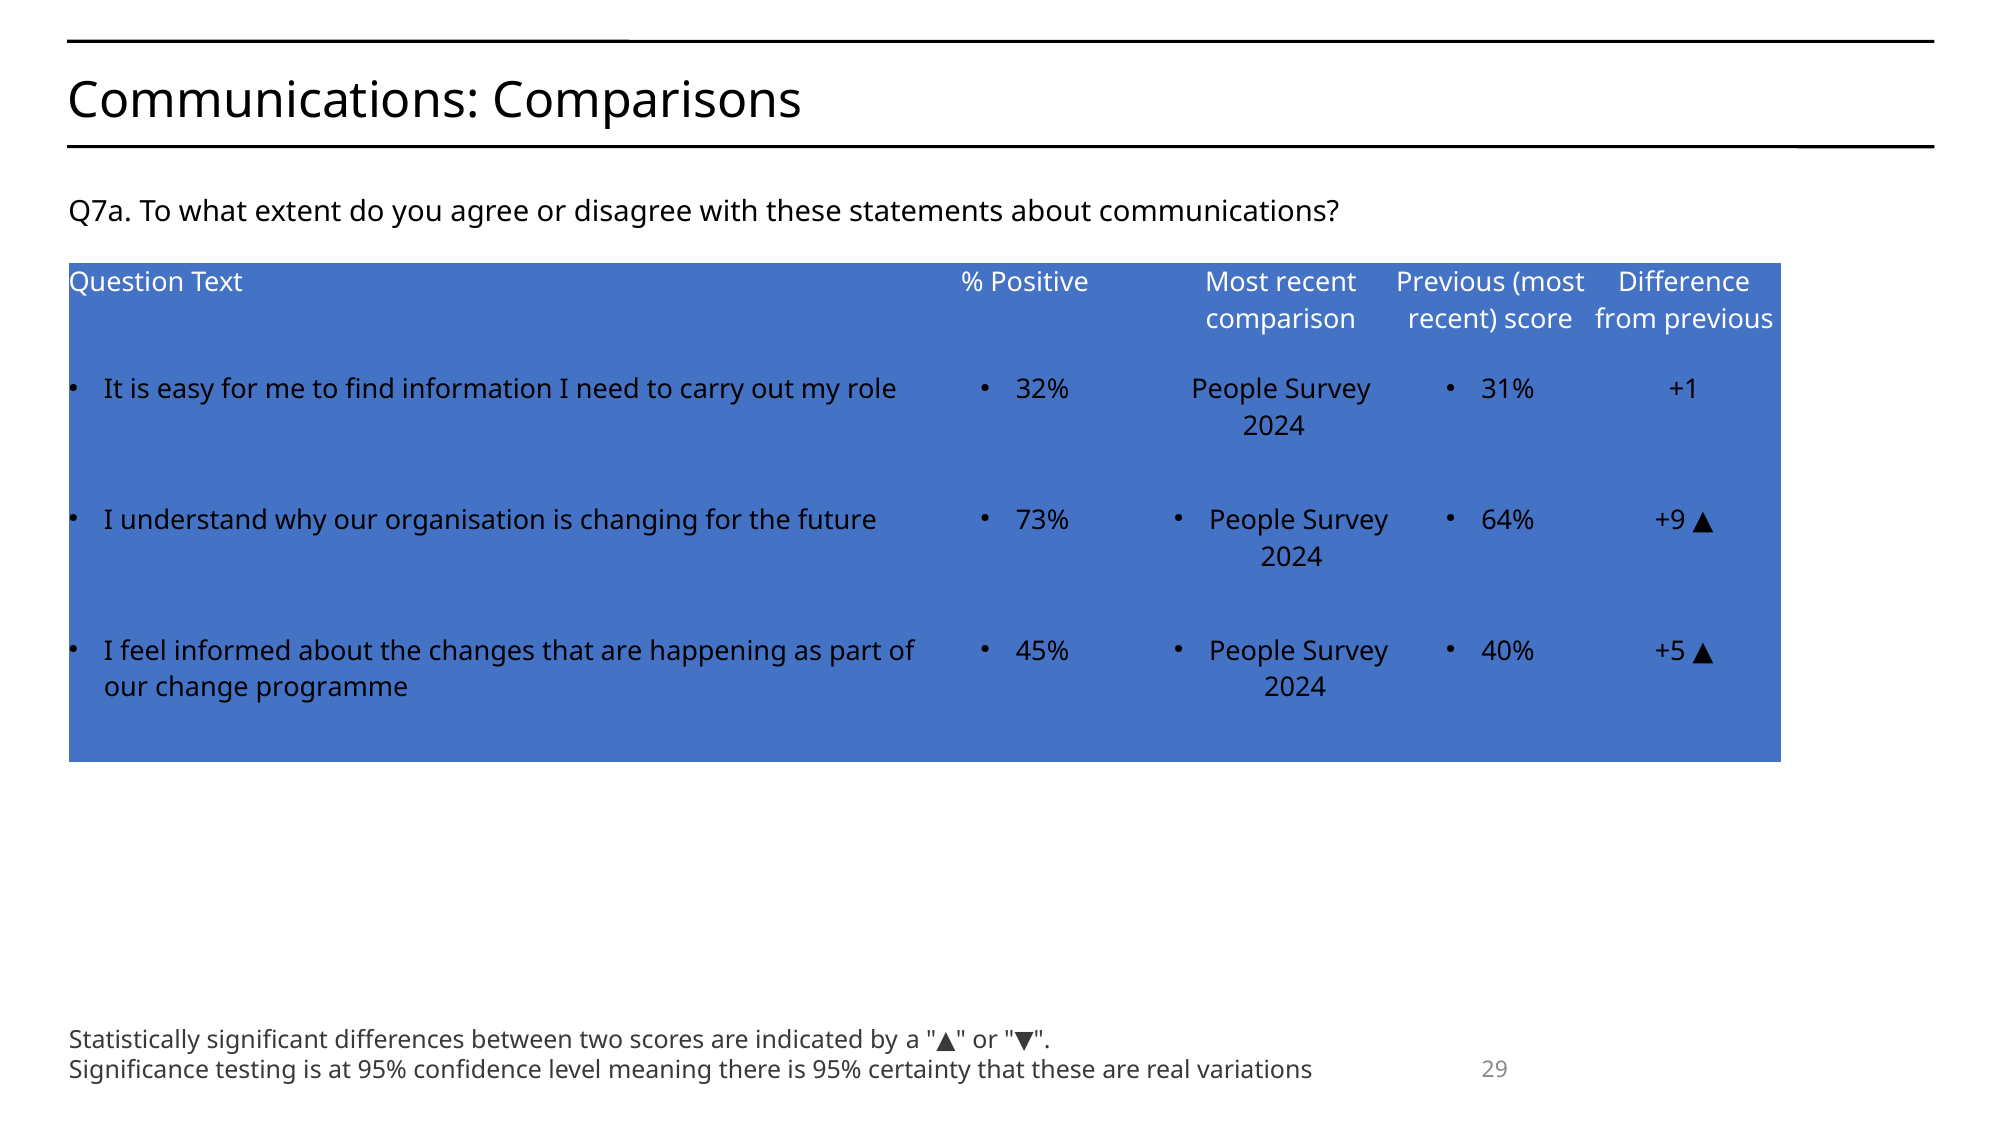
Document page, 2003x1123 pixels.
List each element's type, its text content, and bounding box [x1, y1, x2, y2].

table_cell [1122, 501, 1168, 631]
table_header Question Text [69, 263, 928, 370]
text_box Communications: Comparisons [67, 48, 1936, 136]
table_header Difference from previous [1587, 263, 1781, 370]
table_cell +9 ▲ [1587, 501, 1781, 631]
text_box Q7a. To what extent do you agree or disagree with these statements about communications? [68, 184, 1769, 227]
table_cell 31% [1393, 370, 1587, 501]
table_cell People Survey 2024 [1168, 370, 1393, 501]
text_box Statistically significant differences between two scores are indicated by a "▲" or "▼". Significance testing is at 95% confidence level meaning there is 95% certainty that these are real variations [54, 1015, 1400, 1092]
table_cell 64% [1393, 501, 1587, 631]
table_cell It is easy for me to find information I need to carry out my role [69, 370, 928, 501]
table_cell +5 ▲ [1587, 631, 1781, 762]
table_cell [1122, 631, 1168, 762]
table_cell 32% [928, 370, 1122, 501]
table_header Previous (most recent) score [1393, 263, 1587, 370]
table_cell I feel informed about the changes that are happening as part of our change programme [69, 631, 928, 762]
text_box 29 [1466, 1039, 1934, 1100]
table_cell 40% [1393, 631, 1587, 762]
table_cell People Survey 2024 [1168, 631, 1393, 762]
table_header Most recent comparison [1168, 263, 1393, 370]
table_header [1122, 263, 1168, 370]
table_cell 73% [928, 501, 1122, 631]
table_cell I understand why our organisation is changing for the future [69, 501, 928, 631]
table_cell +1 [1587, 370, 1781, 501]
table_cell [1122, 370, 1168, 501]
table_header % Positive [928, 263, 1122, 370]
table_cell 45% [928, 631, 1122, 762]
table_cell People Survey 2024 [1168, 501, 1393, 631]
